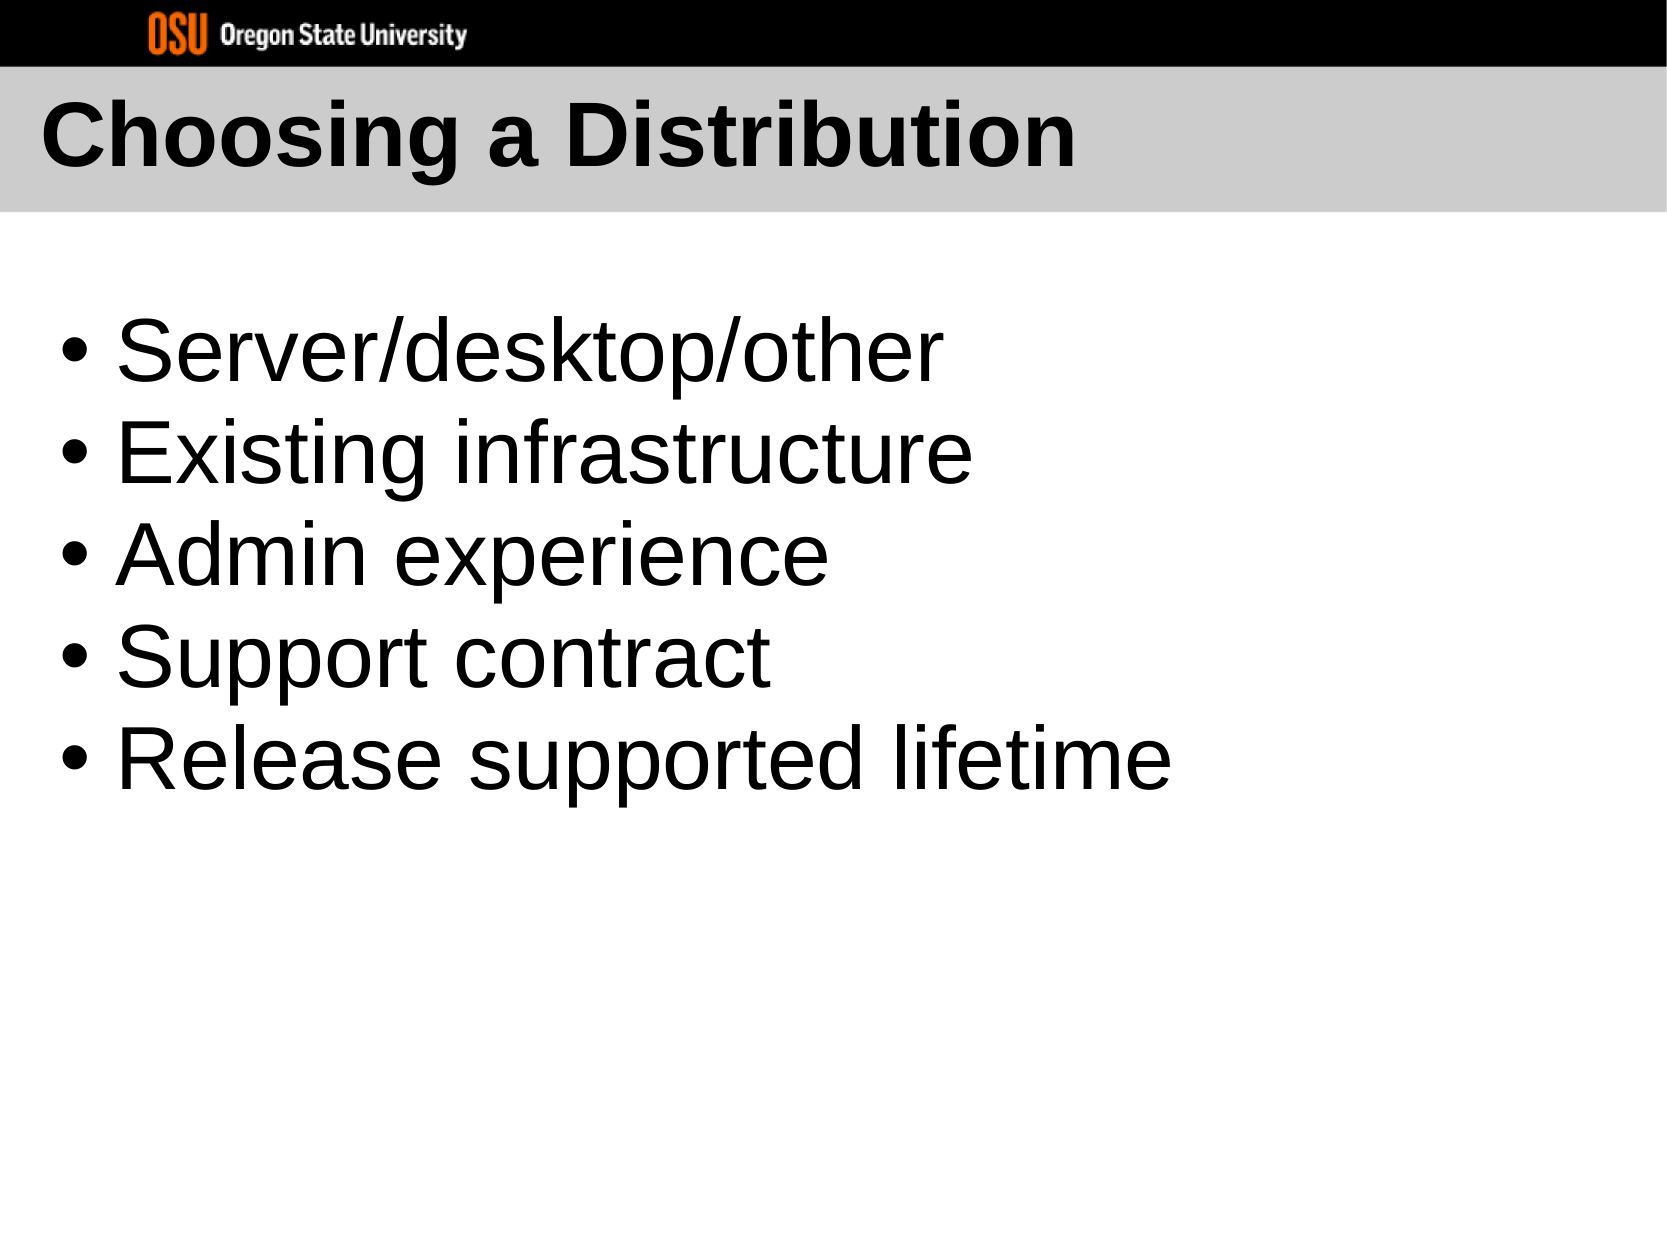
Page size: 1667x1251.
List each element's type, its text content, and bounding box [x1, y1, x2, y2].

list Server/desktop/other Existing infrastructure Admin experience Support contract Release supported lifetime [40, 300, 1627, 1201]
title Choosing a Distribution [40, 83, 1625, 233]
picture [0, 0, 1667, 1251]
